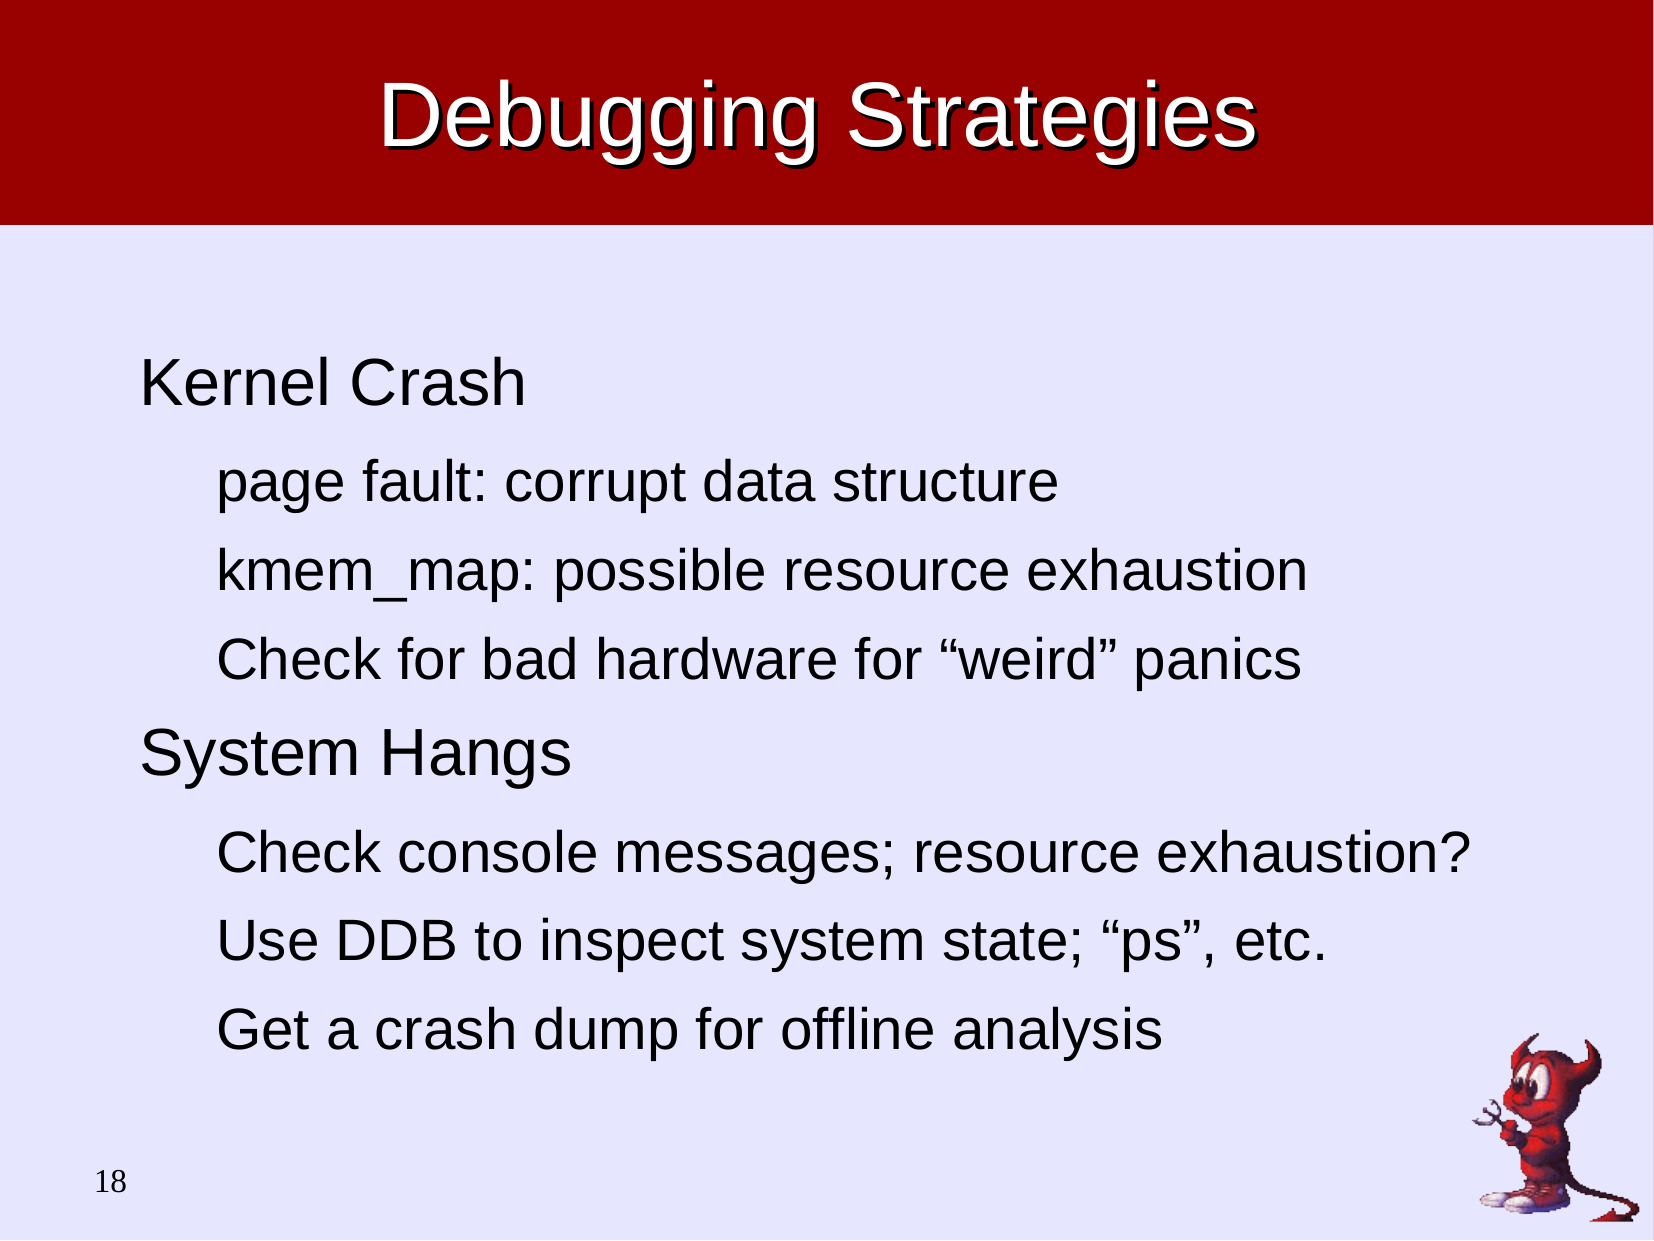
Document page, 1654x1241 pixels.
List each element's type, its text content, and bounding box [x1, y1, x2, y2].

picture [1464, 1030, 1643, 1227]
list Kernel Crash page fault: corrupt data structure kmem_map: possible resource exhaustion Check for bad hardware for “weird” panics System Hangs Check console messages; resource exhaustion? Use DDB to inspect system state; “ps”, etc. Get a crash dump for offline analysis [121, 344, 1534, 1127]
title Debugging Strategies [112, 11, 1525, 219]
